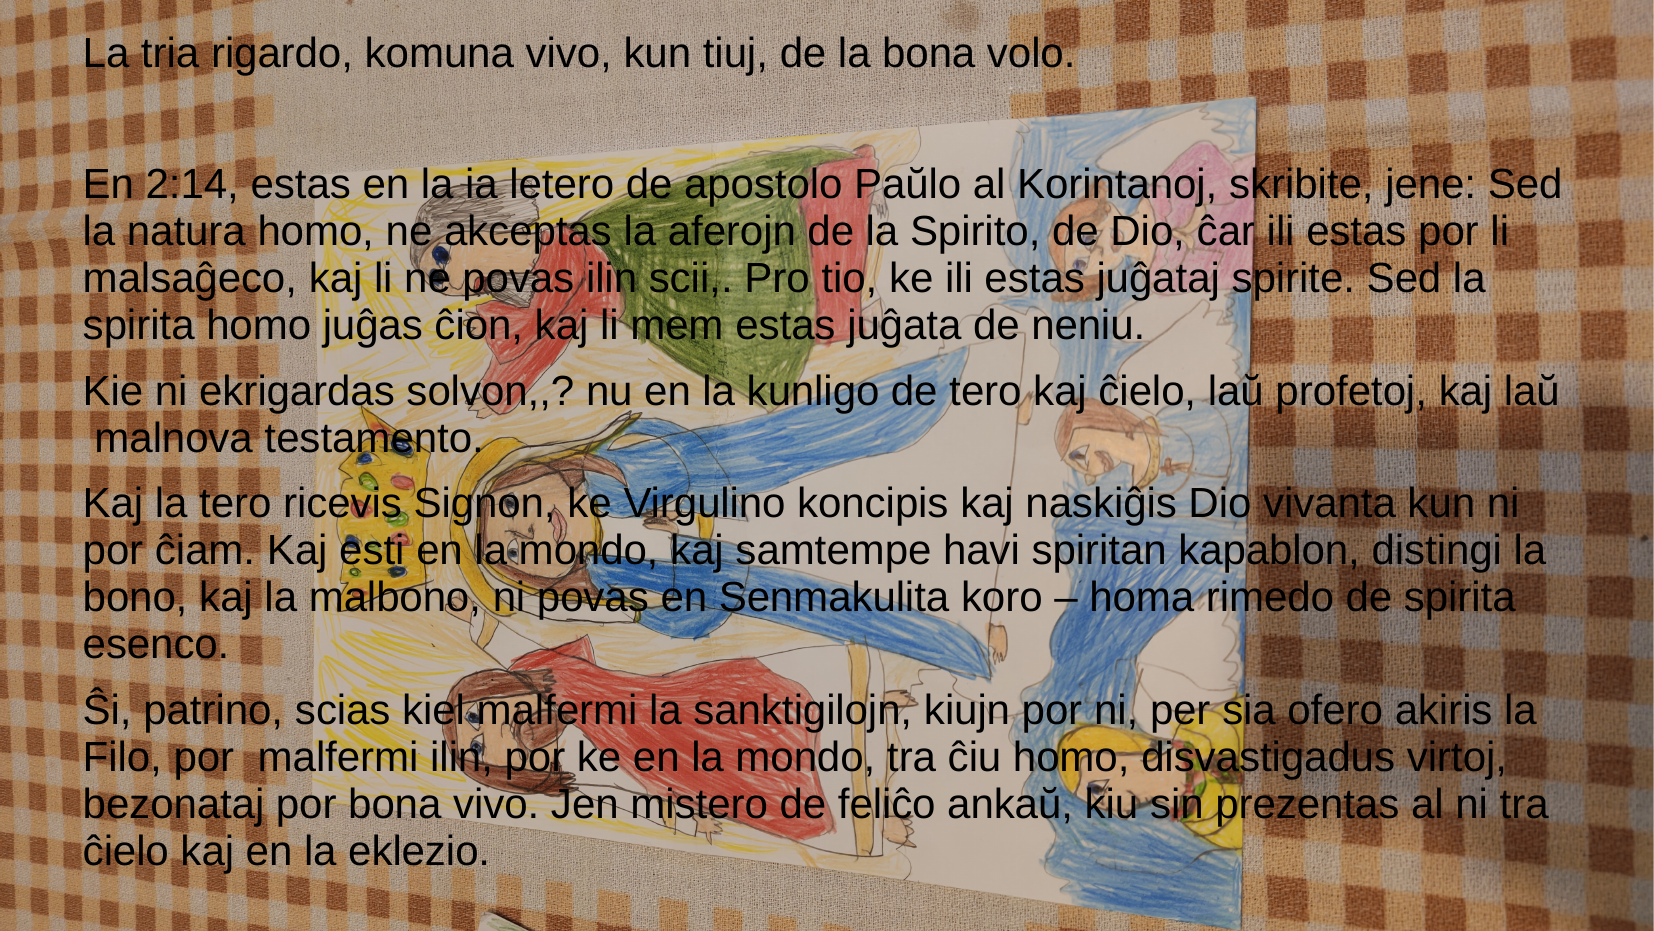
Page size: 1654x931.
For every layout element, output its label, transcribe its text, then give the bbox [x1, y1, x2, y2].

picture [0, 0, 1654, 931]
list La tria rigardo, komuna vivo, kun tiuj, de la bona volo. En 2:14, estas en la ia letero de apostolo Paŭlo al Korintanoj, skribite, jene: Sed la natura homo, ne akceptas la aferojn de la Spirito, de Dio, ĉar ili estas por li malsaĝeco, kaj li ne povas ilin scii,. Pro tio, ke ili estas juĝataj spirite. Sed la spirita homo juĝas ĉion, kaj li mem estas juĝata de neniu. Kie ni ekrigardas solvon,,? nu en la kunligo de tero kaj ĉielo, laŭ profetoj, kaj laŭ malnova testamento. Kaj la tero ricevis Signon, ke Virgulino koncipis kaj naskiĝis Dio vivanta kun ni por ĉiam. Kaj esti en la mondo, kaj samtempe havi spiritan kapablon, distingi la bono, kaj la malbono, ni povas en Senmakulita koro – homa rimedo de spirita esenco. Ŝi, patrino, scias kiel malfermi la sanktigilojn, kiujn por ni, per sia ofero akiris la Filo, por malfermi ilin, por ke en la mondo, tra ĉiu homo, disvastigadus virtoj, bezonataj por bona vivo. Jen mistero de feliĉo ankaŭ, kiu sin prezentas al ni tra ĉielo kaj en la eklezio. [82, 29, 1571, 886]
